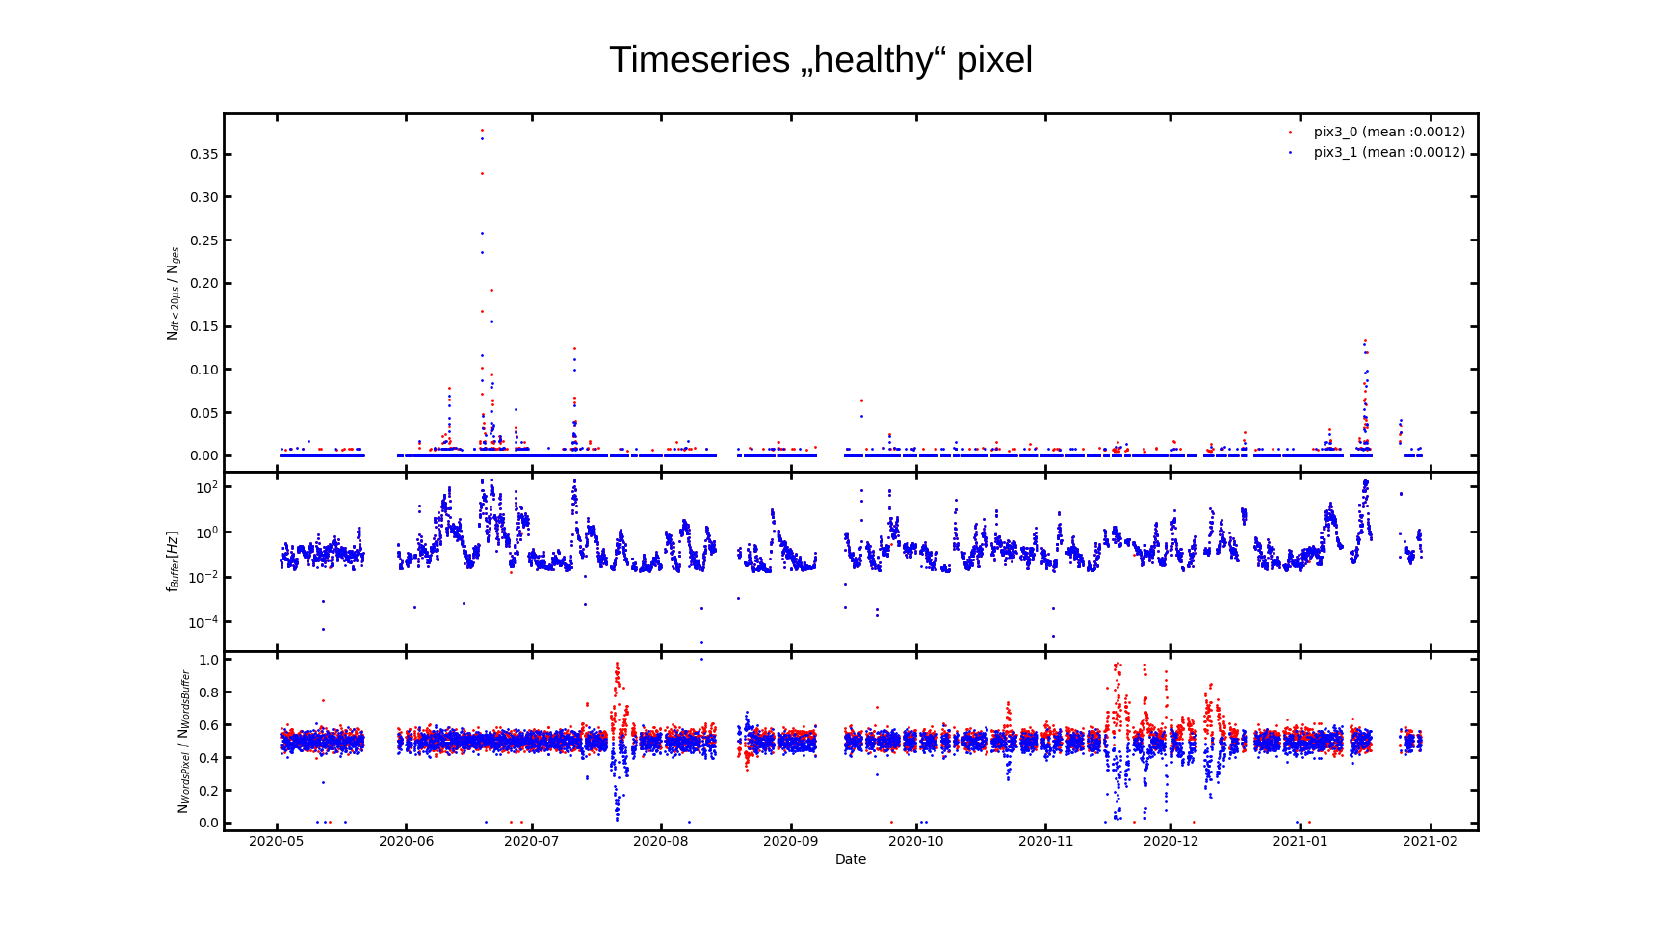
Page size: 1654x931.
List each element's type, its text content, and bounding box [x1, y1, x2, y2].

picture [21, 1, 1639, 931]
text_box Timeseries „healthy“ pixel [594, 30, 1060, 88]
